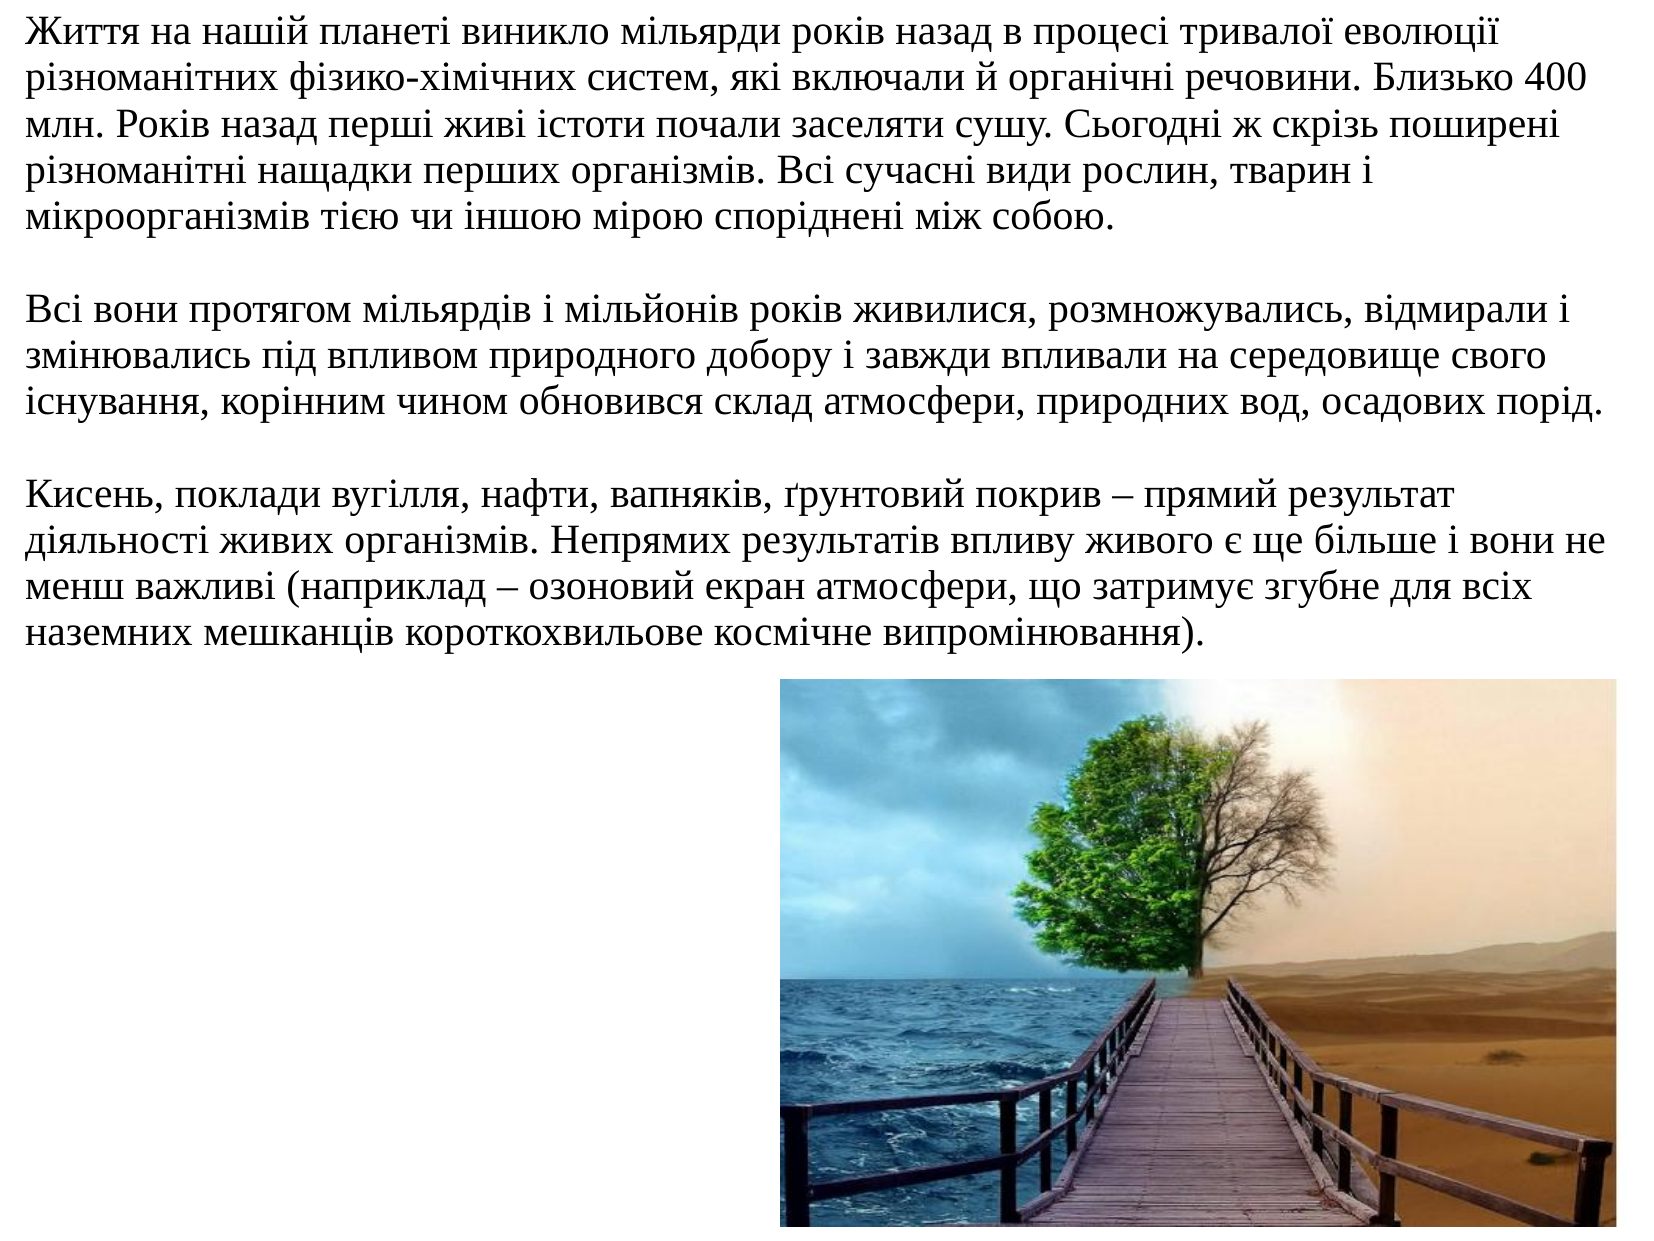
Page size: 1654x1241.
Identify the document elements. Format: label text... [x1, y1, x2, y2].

text_box Життя на нашій планеті виникло мільярди років назад в процесі тривалої еволюції різноманітних фізико-хімічних систем, які включали й органічні речовини. Близько 400 млн. Років назад перші живі істоти почали заселяти сушу. Сьогодні ж скрізь поширені різноманітні нащадки перших організмів. Всі сучасні види рослин, тварин і мікроорганізмів тією чи іншою мірою споріднені між собою. Всі вони протягом мільярдів і мільйонів років живилися, розмножувались, відмирали і змінювались під впливом природного добору і завжди впливали на середовище свого існування, корінним чином обновився склад атмосфери, природних вод, осадових порід. Кисень, поклади вугілля, нафти, вапняків, ґрунтовий покрив – прямий результат діяльності живих організмів. Непрямих результатів впливу живого є ще більше і вони не менш важливі (наприклад – озоновий екран атмосфери, що затримує згубне для всіх наземних мешканців короткохвильове космічне випромінювання). [10, 0, 1654, 1241]
picture [780, 679, 1626, 1227]
